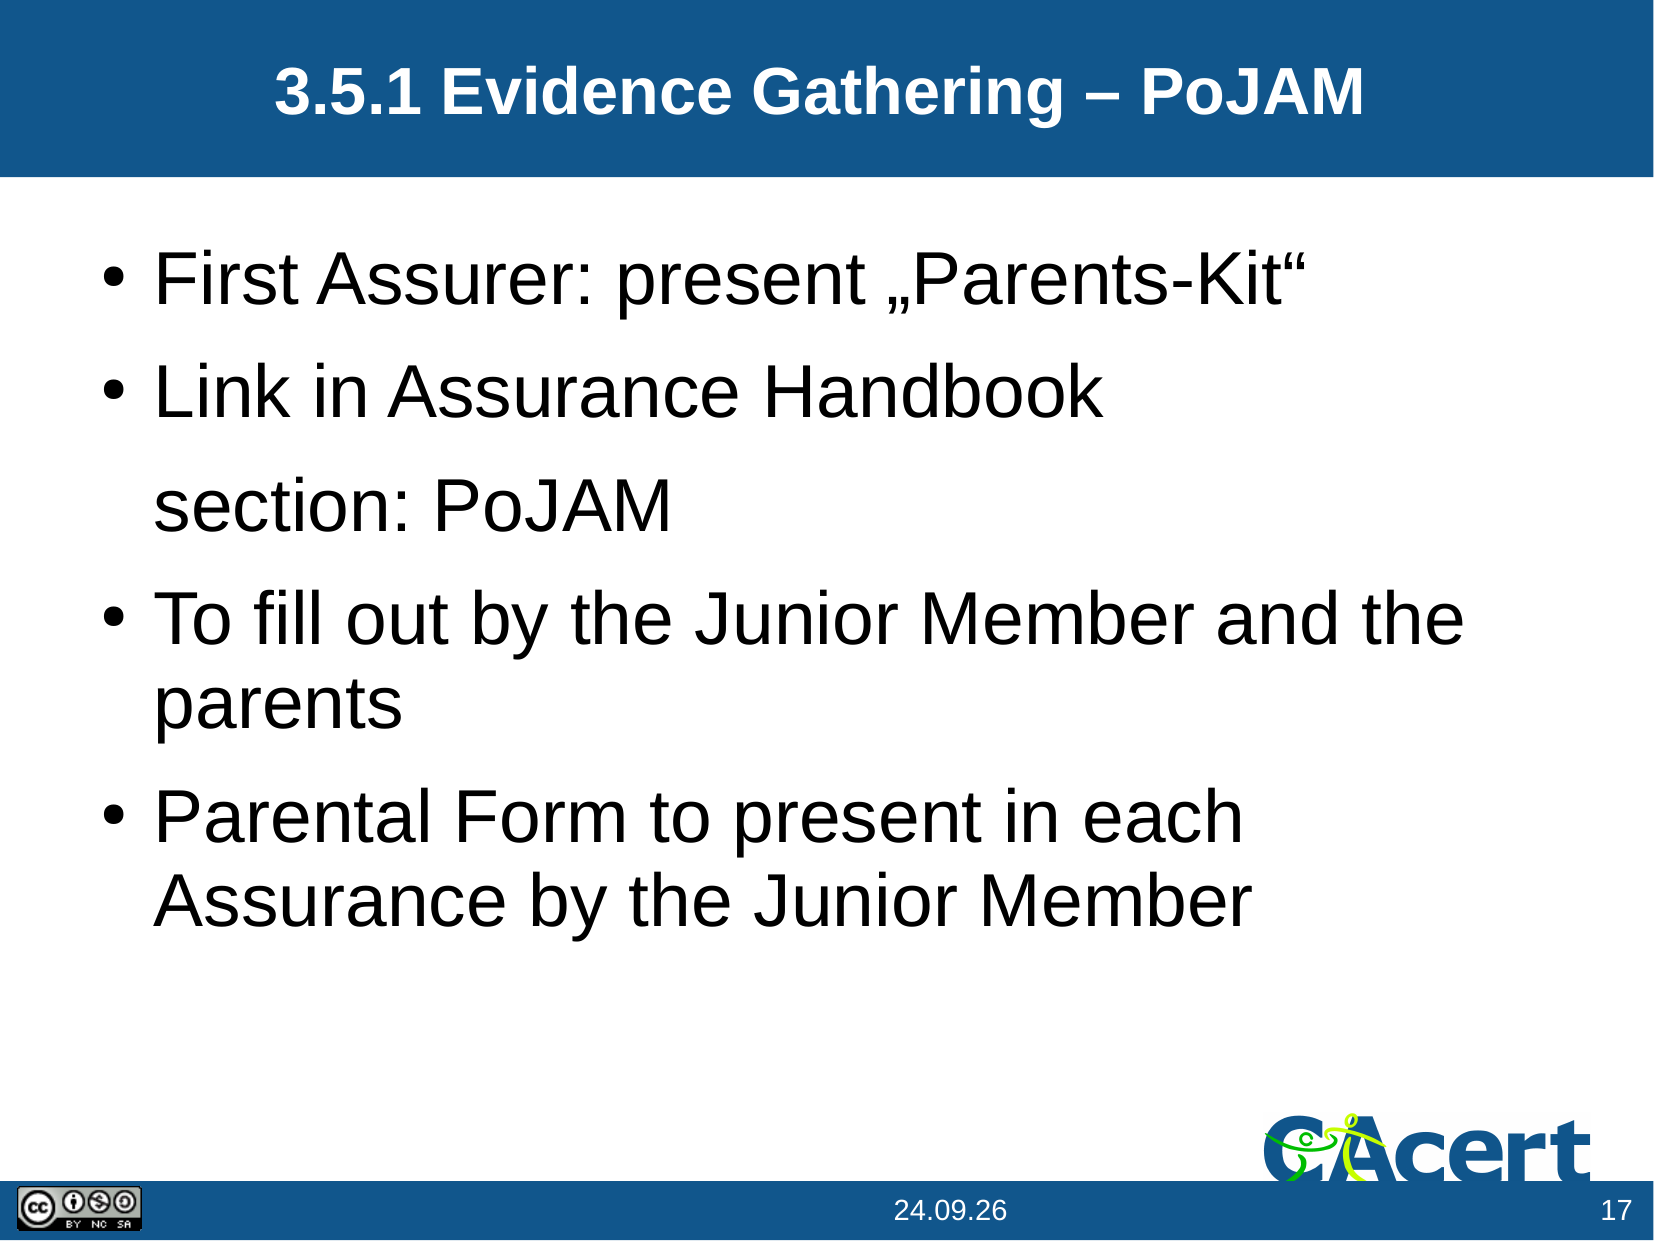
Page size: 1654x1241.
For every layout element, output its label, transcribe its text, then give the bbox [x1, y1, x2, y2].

title 3.5.1 Evidence Gathering – PoJAM [76, 17, 1565, 166]
picture [17, 1186, 142, 1231]
list First Assurer: present „Parents-Kit“ Link in Assurance Handbook section: PoJAM To fill out by the Junior Member and the parents Parental Form to present in each Assurance by the Junior Member [82, 236, 1571, 1110]
picture [1263, 1112, 1591, 1181]
